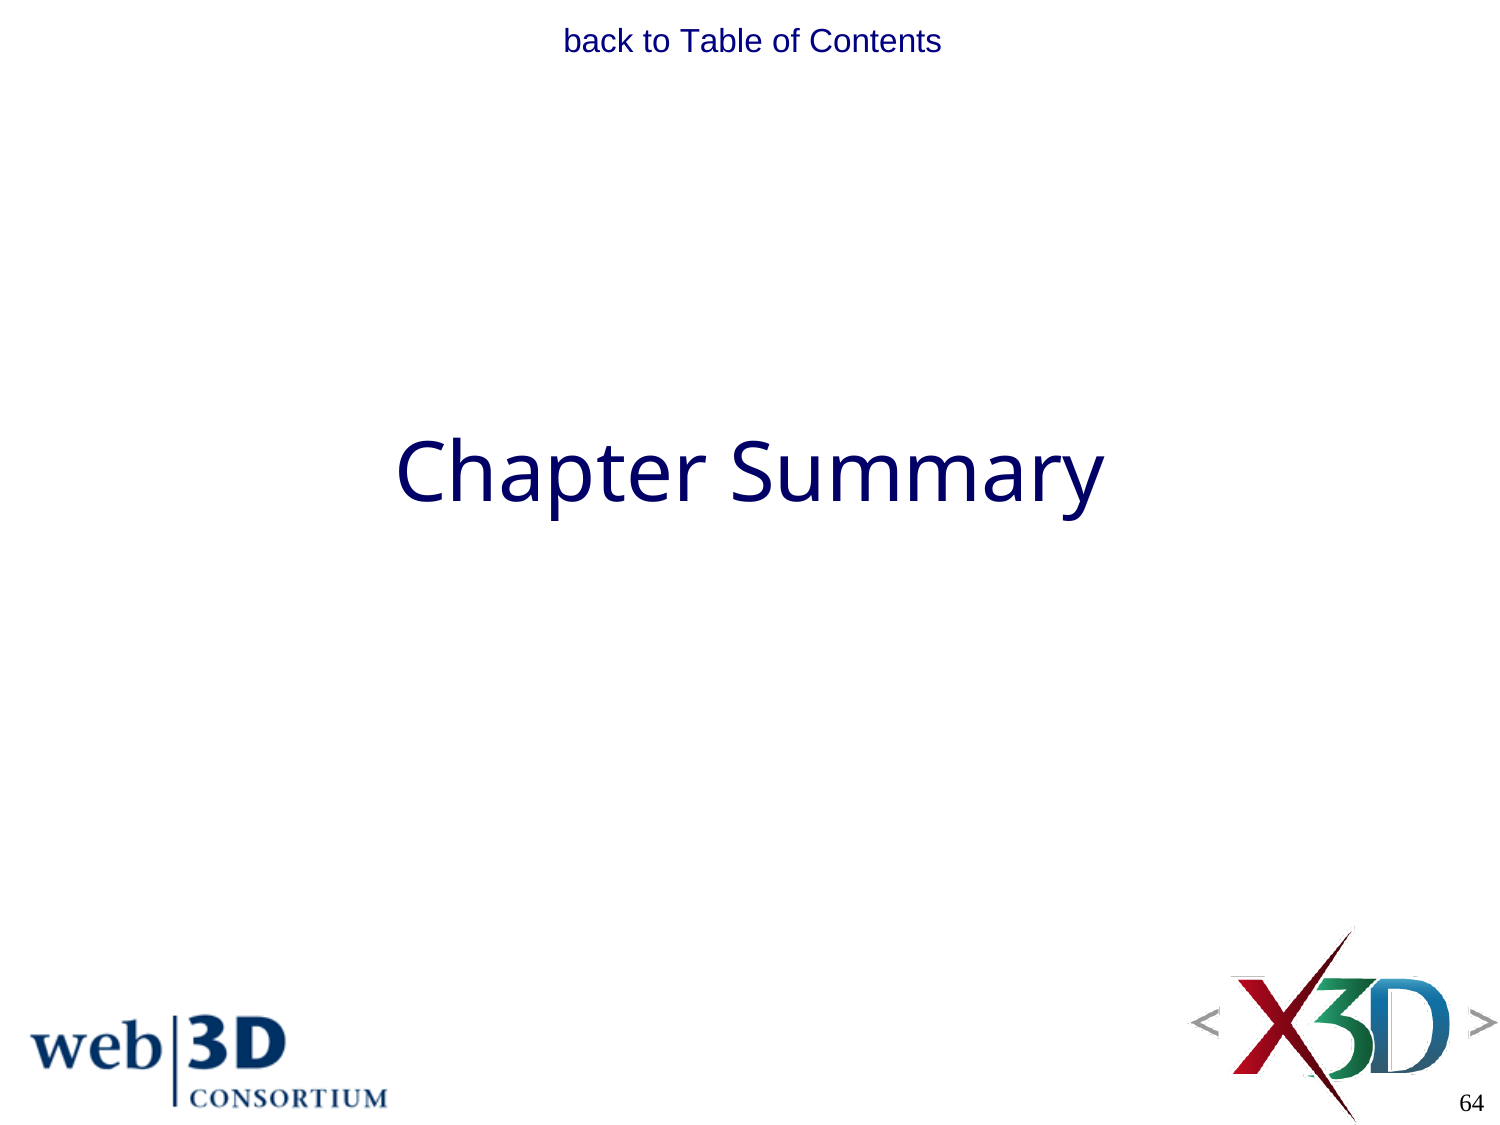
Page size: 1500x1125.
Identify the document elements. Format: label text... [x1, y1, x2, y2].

text_box back to Table of Contents [548, 14, 958, 68]
title Chapter Summary [112, 374, 1388, 563]
picture [12, 998, 413, 1118]
picture [1187, 926, 1500, 1125]
